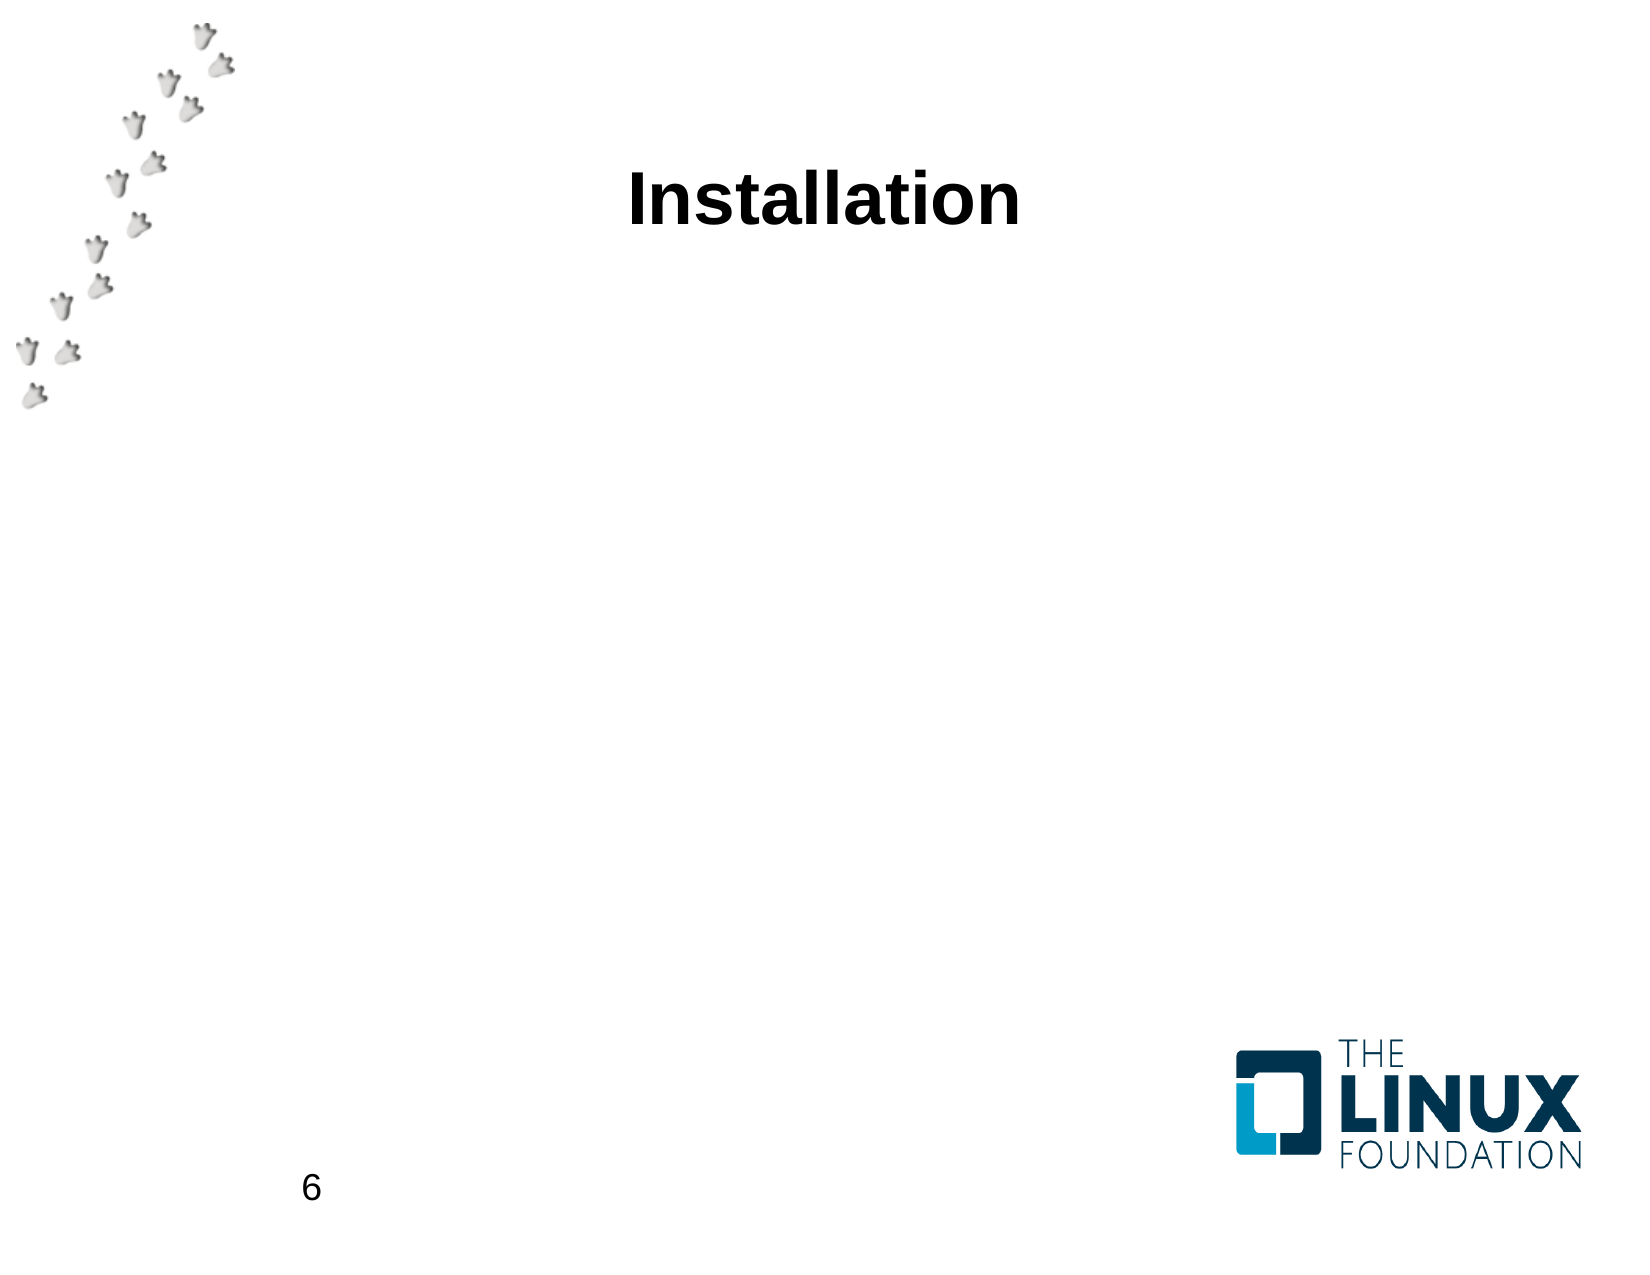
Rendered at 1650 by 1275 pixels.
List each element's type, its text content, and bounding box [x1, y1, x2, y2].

picture [16, 23, 235, 430]
title Installation [135, 104, 1515, 299]
picture [1216, 1012, 1613, 1200]
